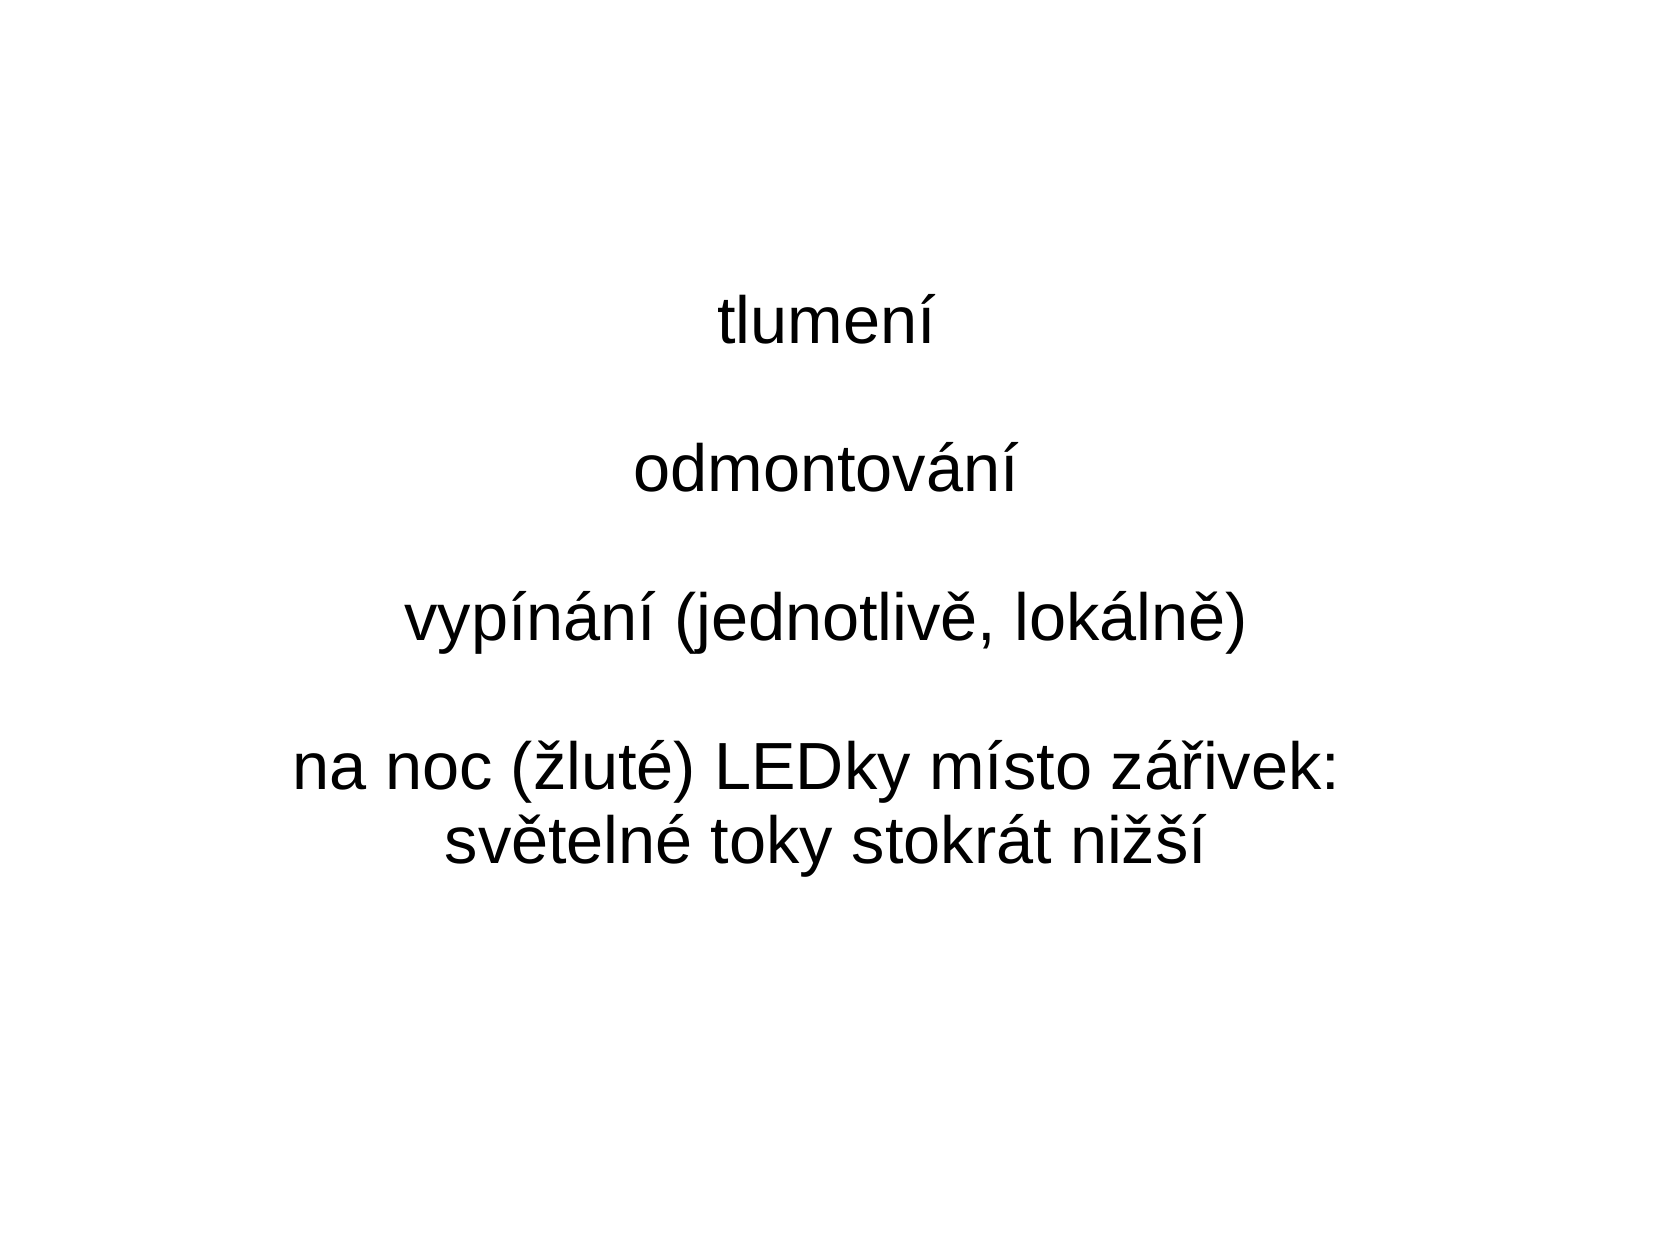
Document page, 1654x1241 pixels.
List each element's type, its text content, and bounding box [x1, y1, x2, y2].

text_box tlumení odmontování vypínání (jednotlivě, lokálně) na noc (žluté) LEDky místo zářivek: světelné toky stokrát nižší [82, 56, 1571, 1102]
